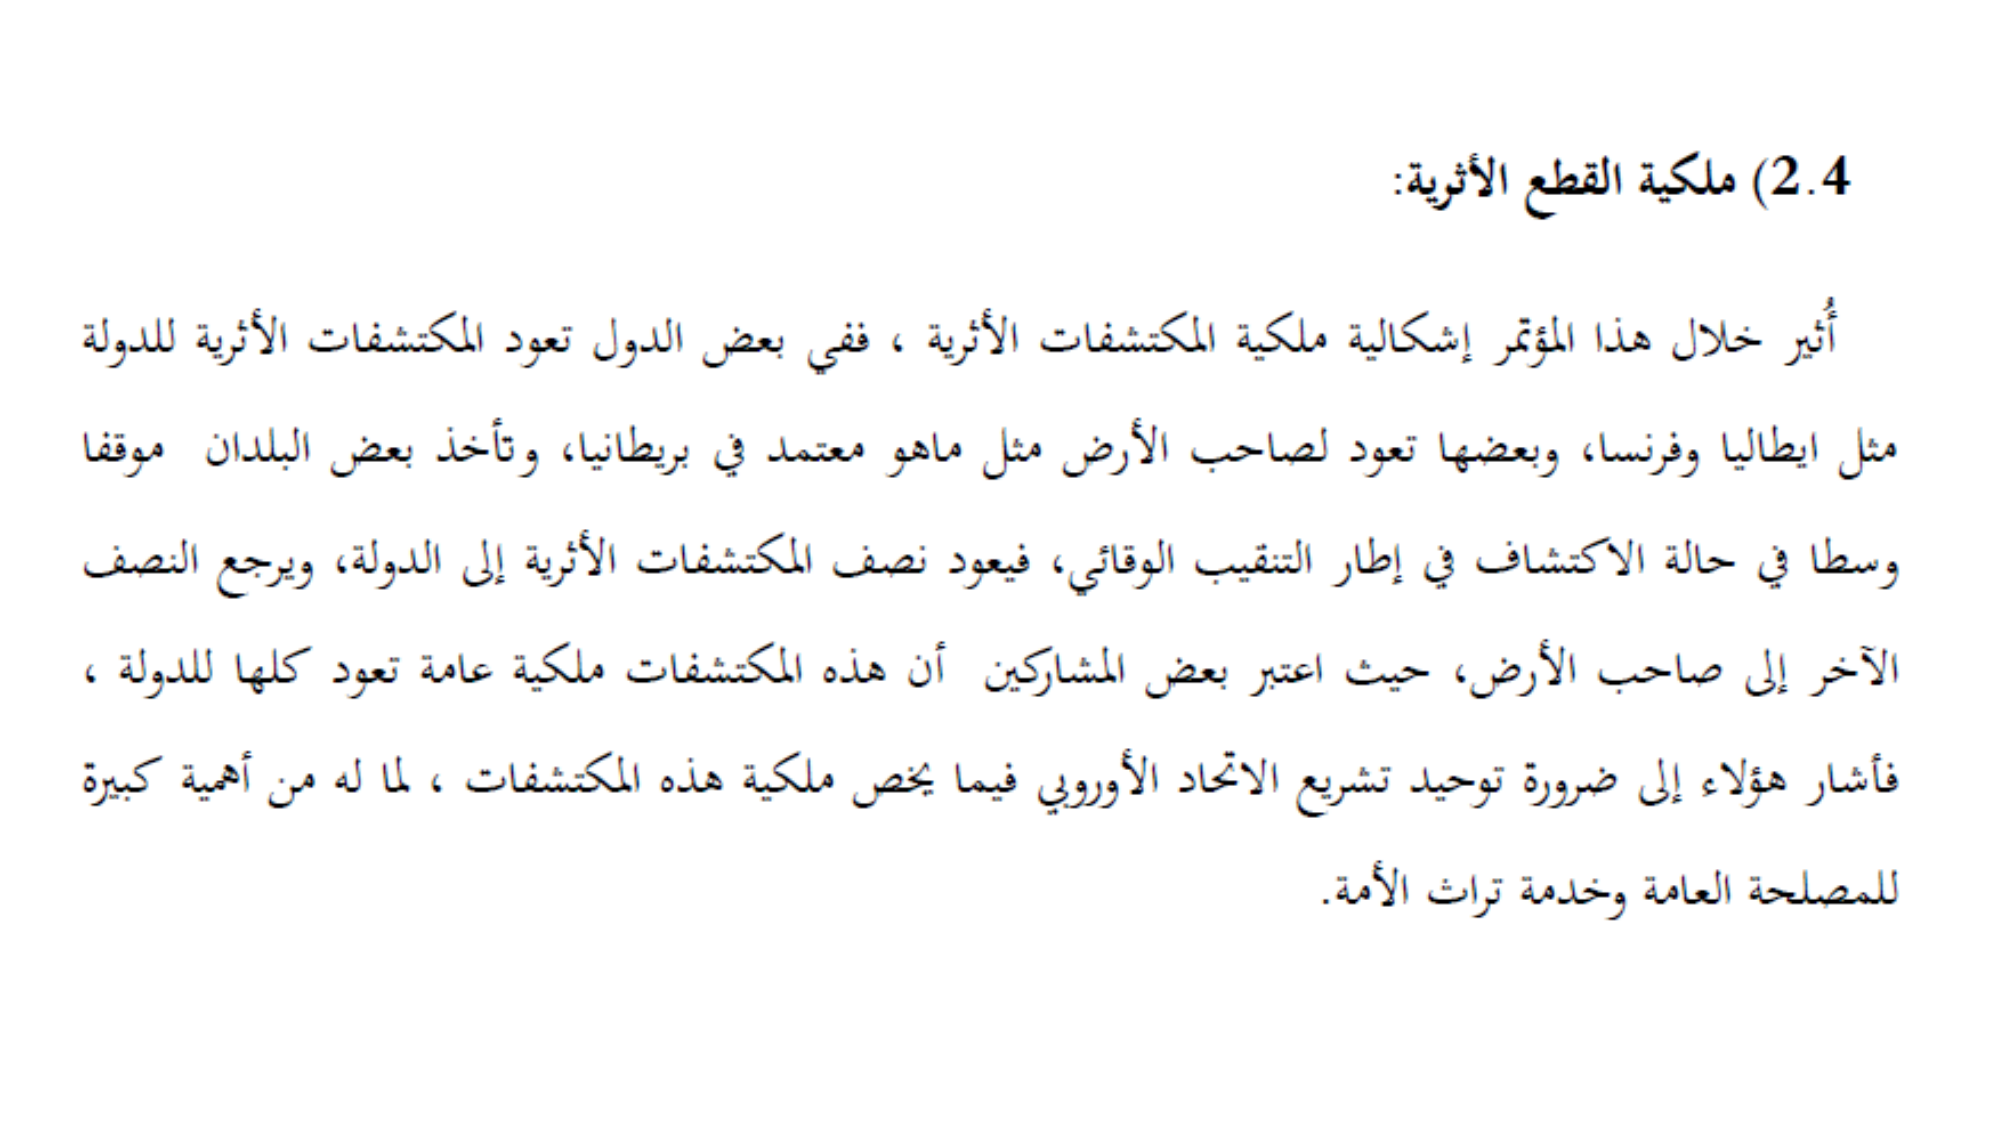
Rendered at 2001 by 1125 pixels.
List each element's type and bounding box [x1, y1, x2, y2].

picture [28, 122, 1902, 971]
